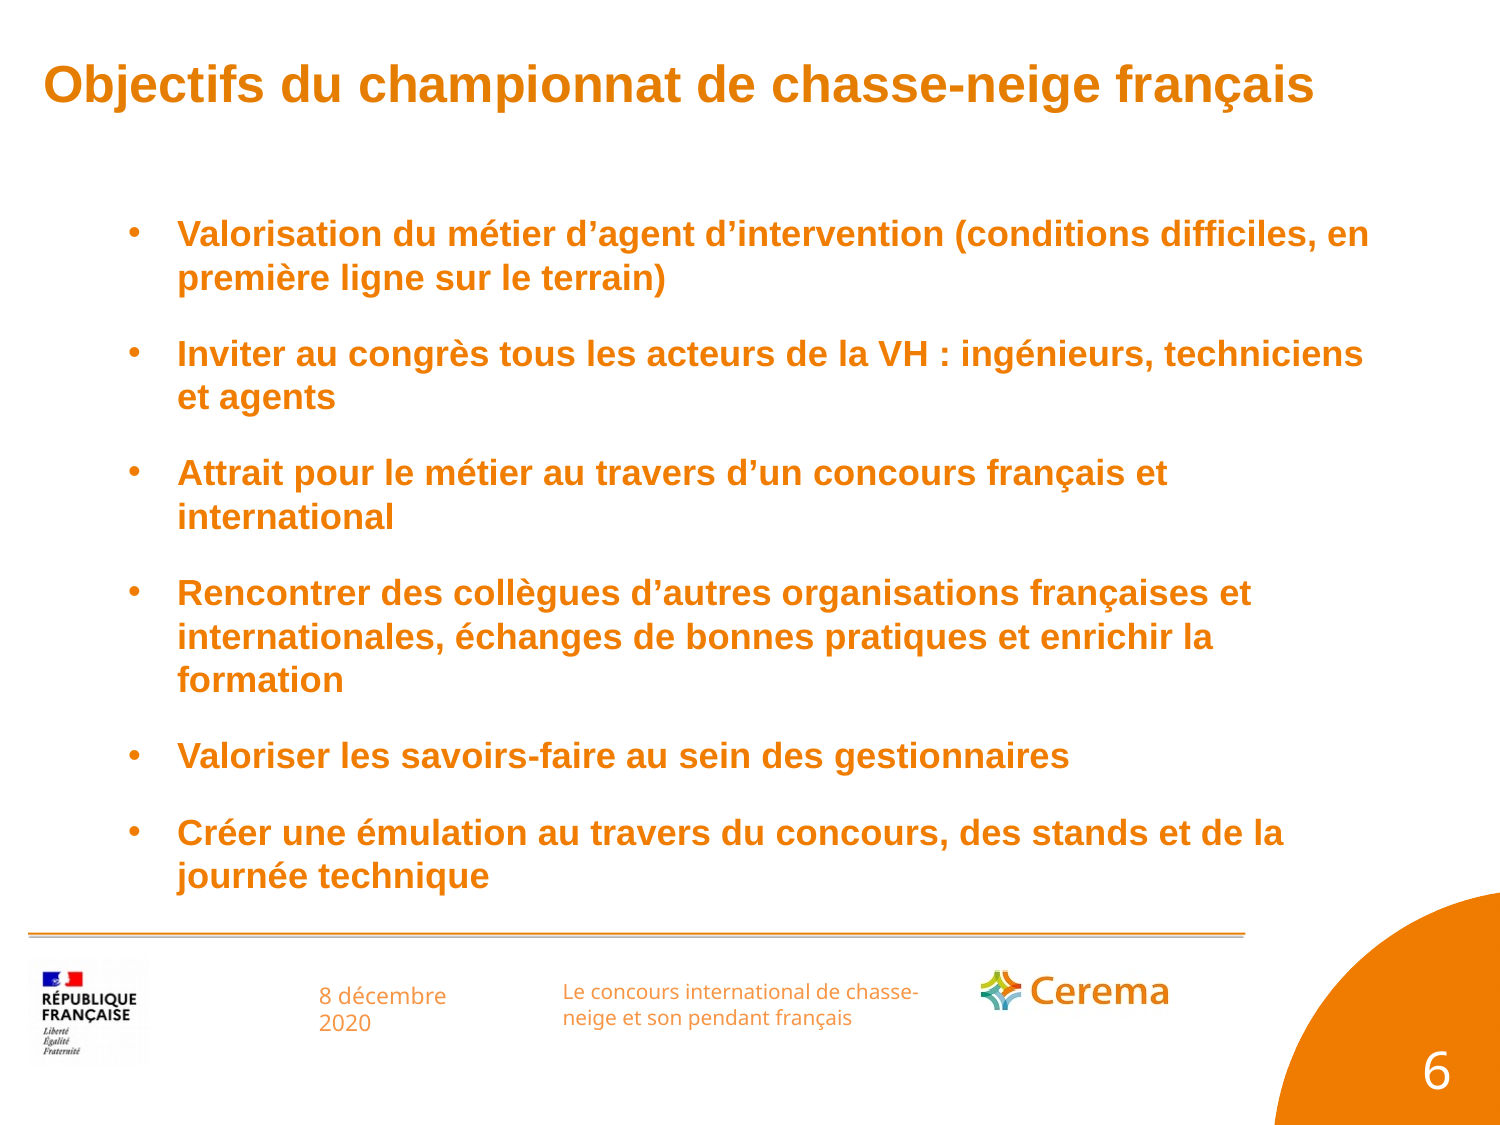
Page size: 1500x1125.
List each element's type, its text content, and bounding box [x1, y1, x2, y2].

picture [1272, 891, 1500, 1125]
text_box Le concours international de chasse-neige et son pendant français [555, 971, 957, 1037]
text_box 8 décembre 2020 [311, 974, 497, 1044]
picture [960, 954, 1186, 1029]
text_box Valorisation du métier d’agent d’intervention (conditions difficiles, en première ligne sur le terrain) Inviter au congrès tous les acteurs de la VH : ingénieurs, techniciens et agents Attrait pour le métier au travers d’un concours français et international Rencontrer des collègues d’autres organisations françaises et internationales, échanges de bonnes pratiques et enrichir la formation Valoriser les savoirs-faire au sein des gestionnaires Créer une émulation au travers du concours, des stands et de la journée technique [120, 202, 1379, 910]
picture [28, 957, 150, 1068]
title Objectifs du championnat de chasse-neige français [28, 6, 1470, 158]
slide_number <numéro> [1407, 1029, 1456, 1116]
